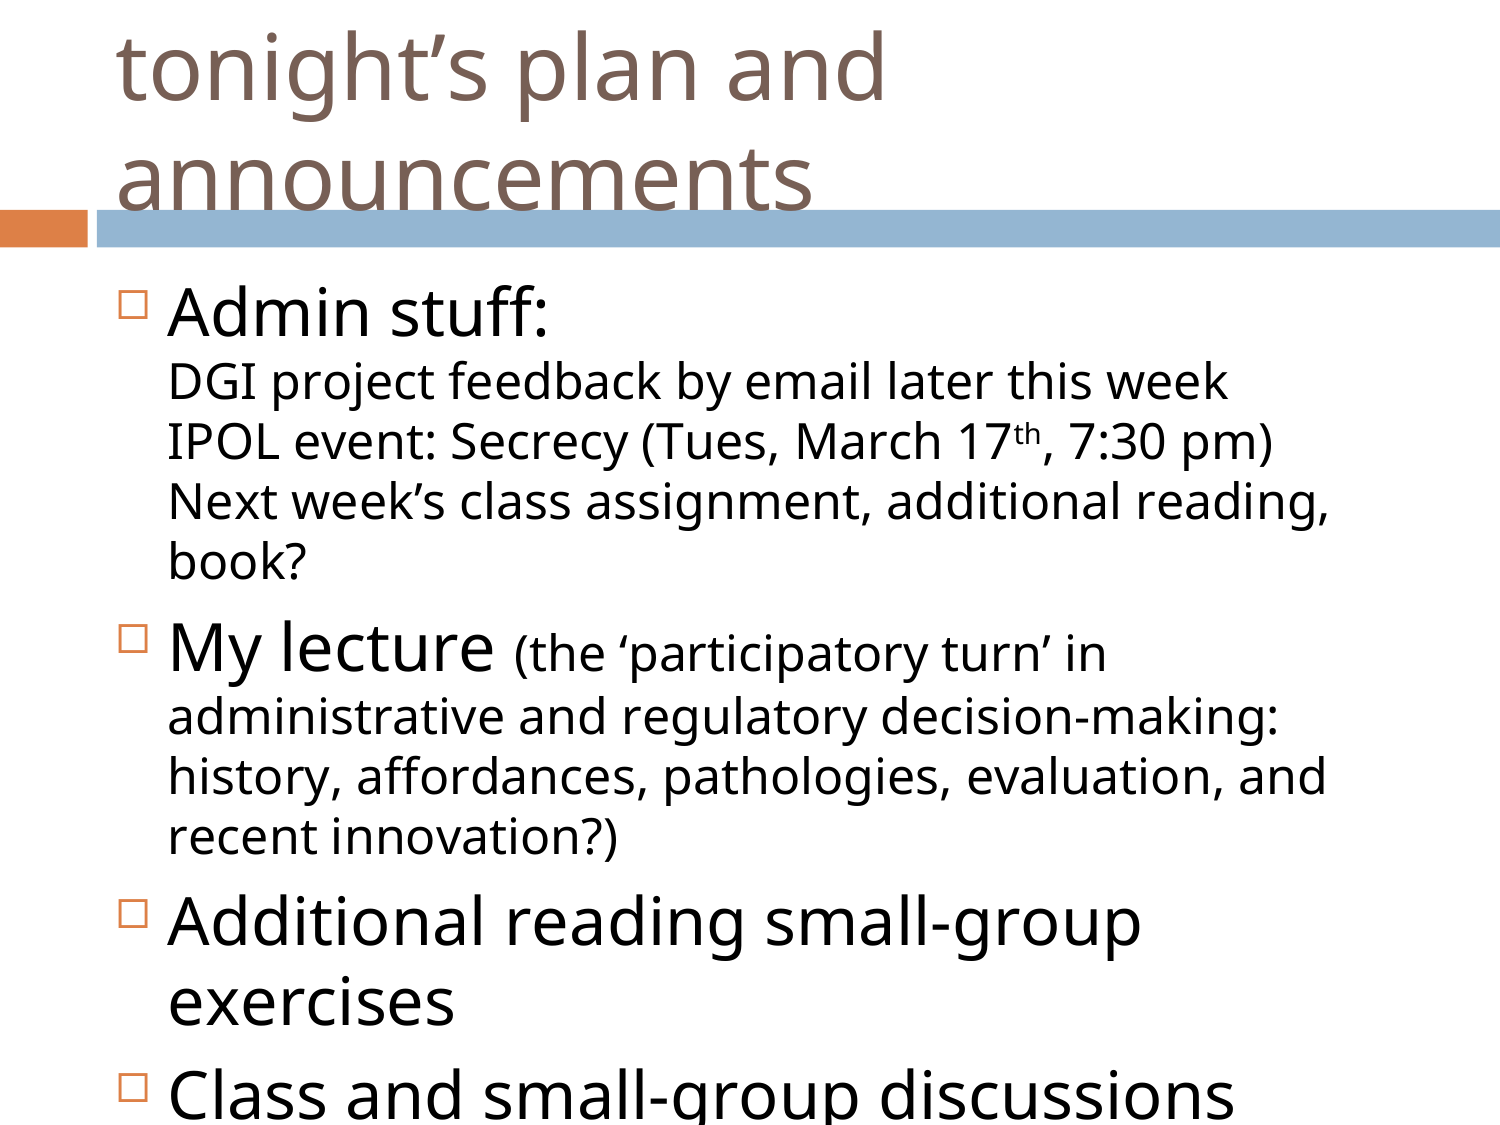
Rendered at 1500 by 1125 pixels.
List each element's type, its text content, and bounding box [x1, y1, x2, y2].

list Admin stuff: DGI project feedback by email later this week IPOL event: Secrecy (Tues, March 17th, 7:30 pm) Next week’s class assignment, additional reading, book? My lecture (the ‘participatory turn’ in administrative and regulatory decision-making: history, affordances, pathologies, evaluation, and recent innovation?) Additional reading small-group exercises Class and small-group discussions (weighing participatory pros and cons, participatory forms in technology assessment & information policy) [100, 262, 1438, 1125]
title tonight’s plan and announcements [100, 37, 1438, 201]
